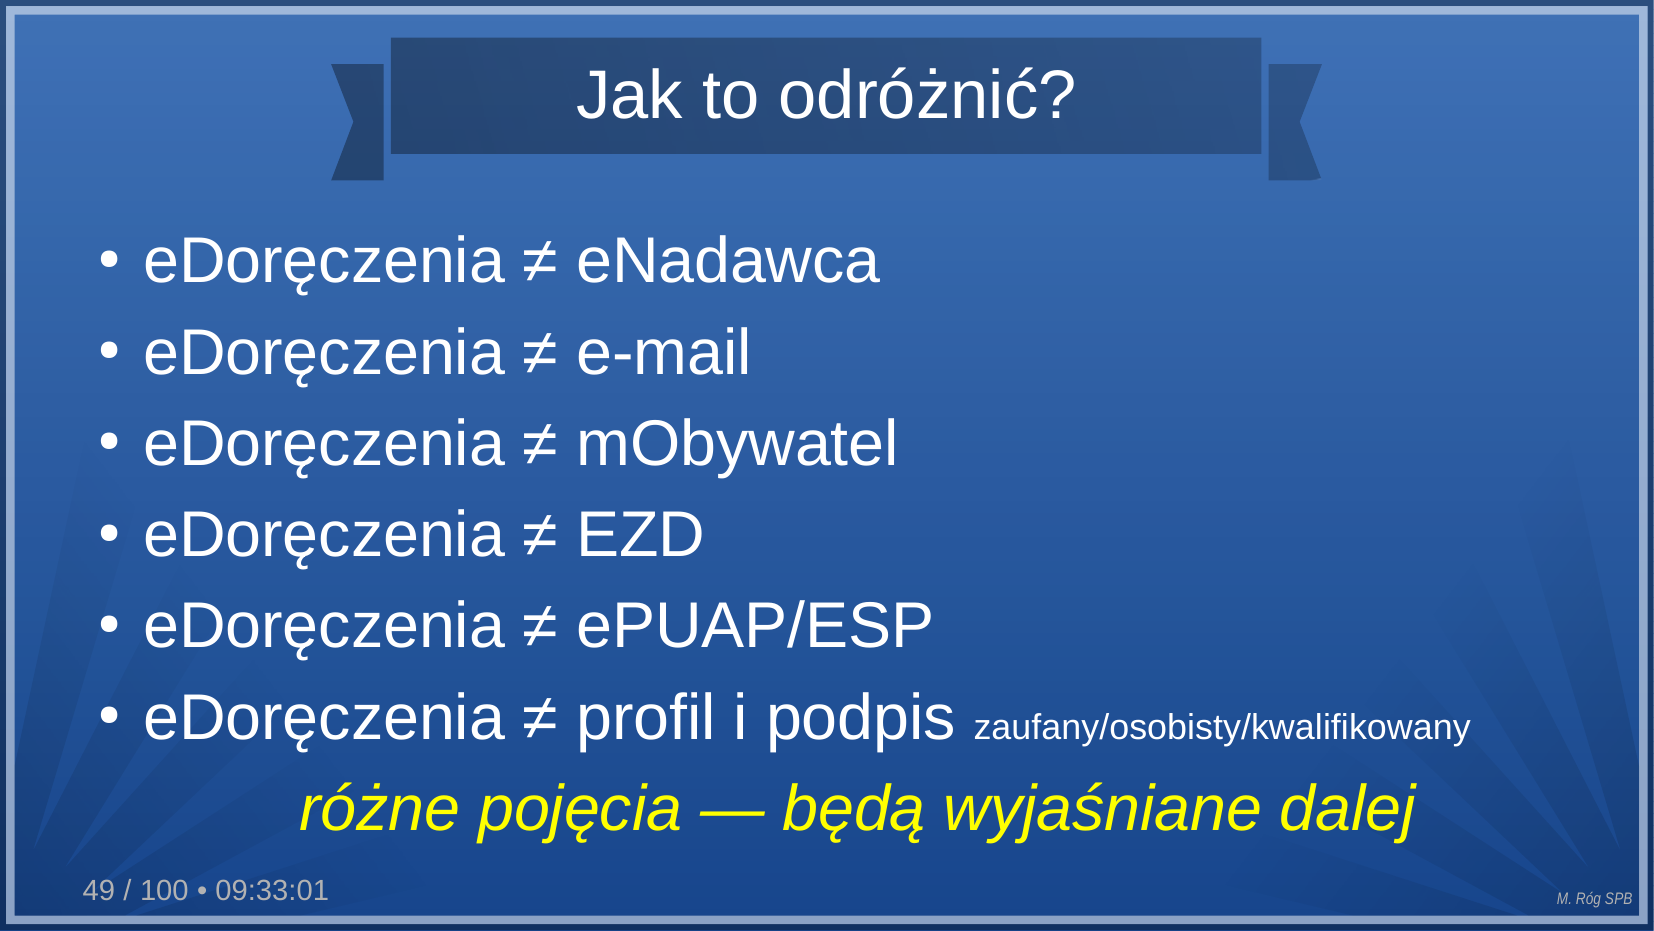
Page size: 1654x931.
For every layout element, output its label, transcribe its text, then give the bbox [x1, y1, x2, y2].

title Jak to odróżnić? [389, 35, 1264, 154]
list eDoręczenia ≠ eNadawca eDoręczenia ≠ e-mail eDoręczenia ≠ mObywatel eDoręczenia ≠ EZD eDoręczenia ≠ ePUAP/ESP eDoręczenia ≠ profil i podpis zaufany/osobisty/kwalifikowany różne pojęcia — będą wyjaśniane dalej [82, 224, 1571, 848]
